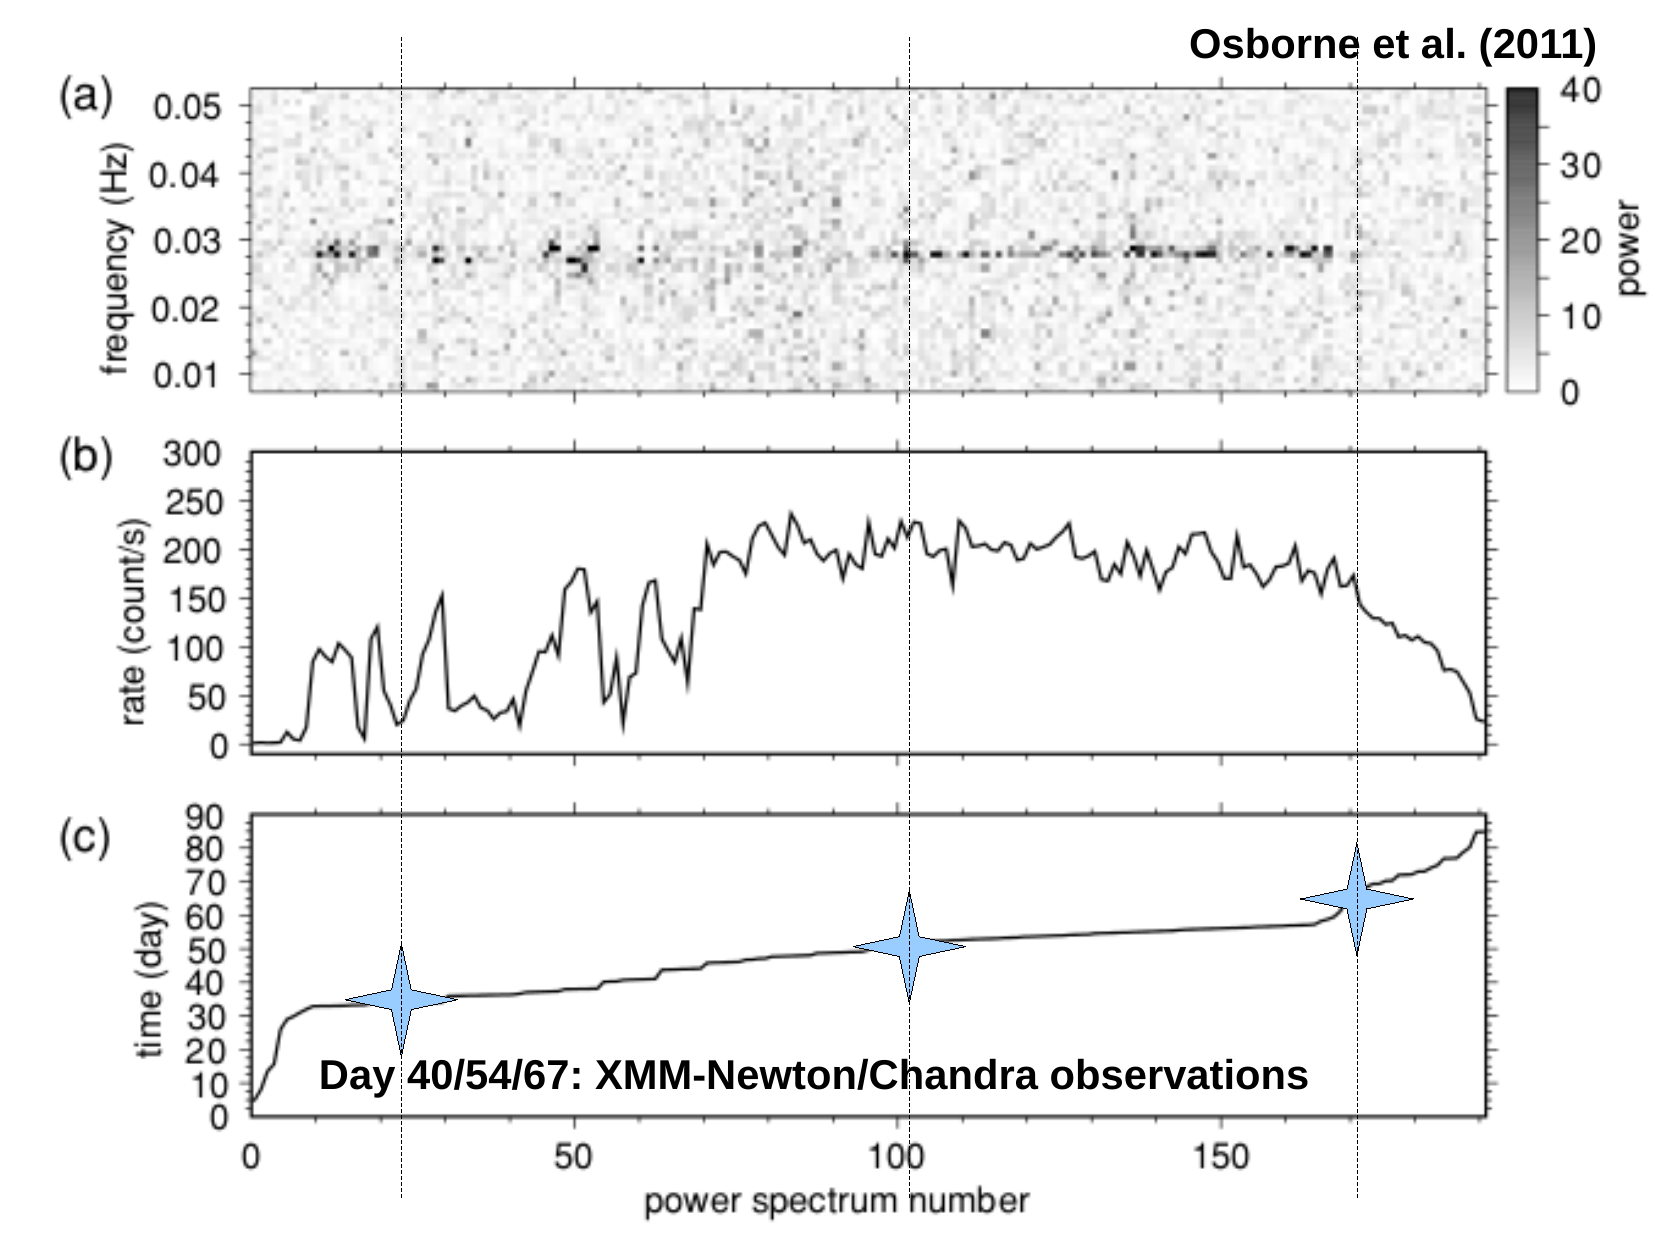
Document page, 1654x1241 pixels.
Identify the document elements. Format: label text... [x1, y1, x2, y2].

text_box [1300, 842, 1414, 956]
text_box Day 40/54/67: XMM-Newton/Chandra observations [304, 1044, 1325, 1106]
picture [0, 61, 1654, 1230]
text_box Osborne et al. (2011) [1174, 13, 1613, 76]
text_box [853, 891, 966, 1002]
text_box [345, 945, 458, 1044]
